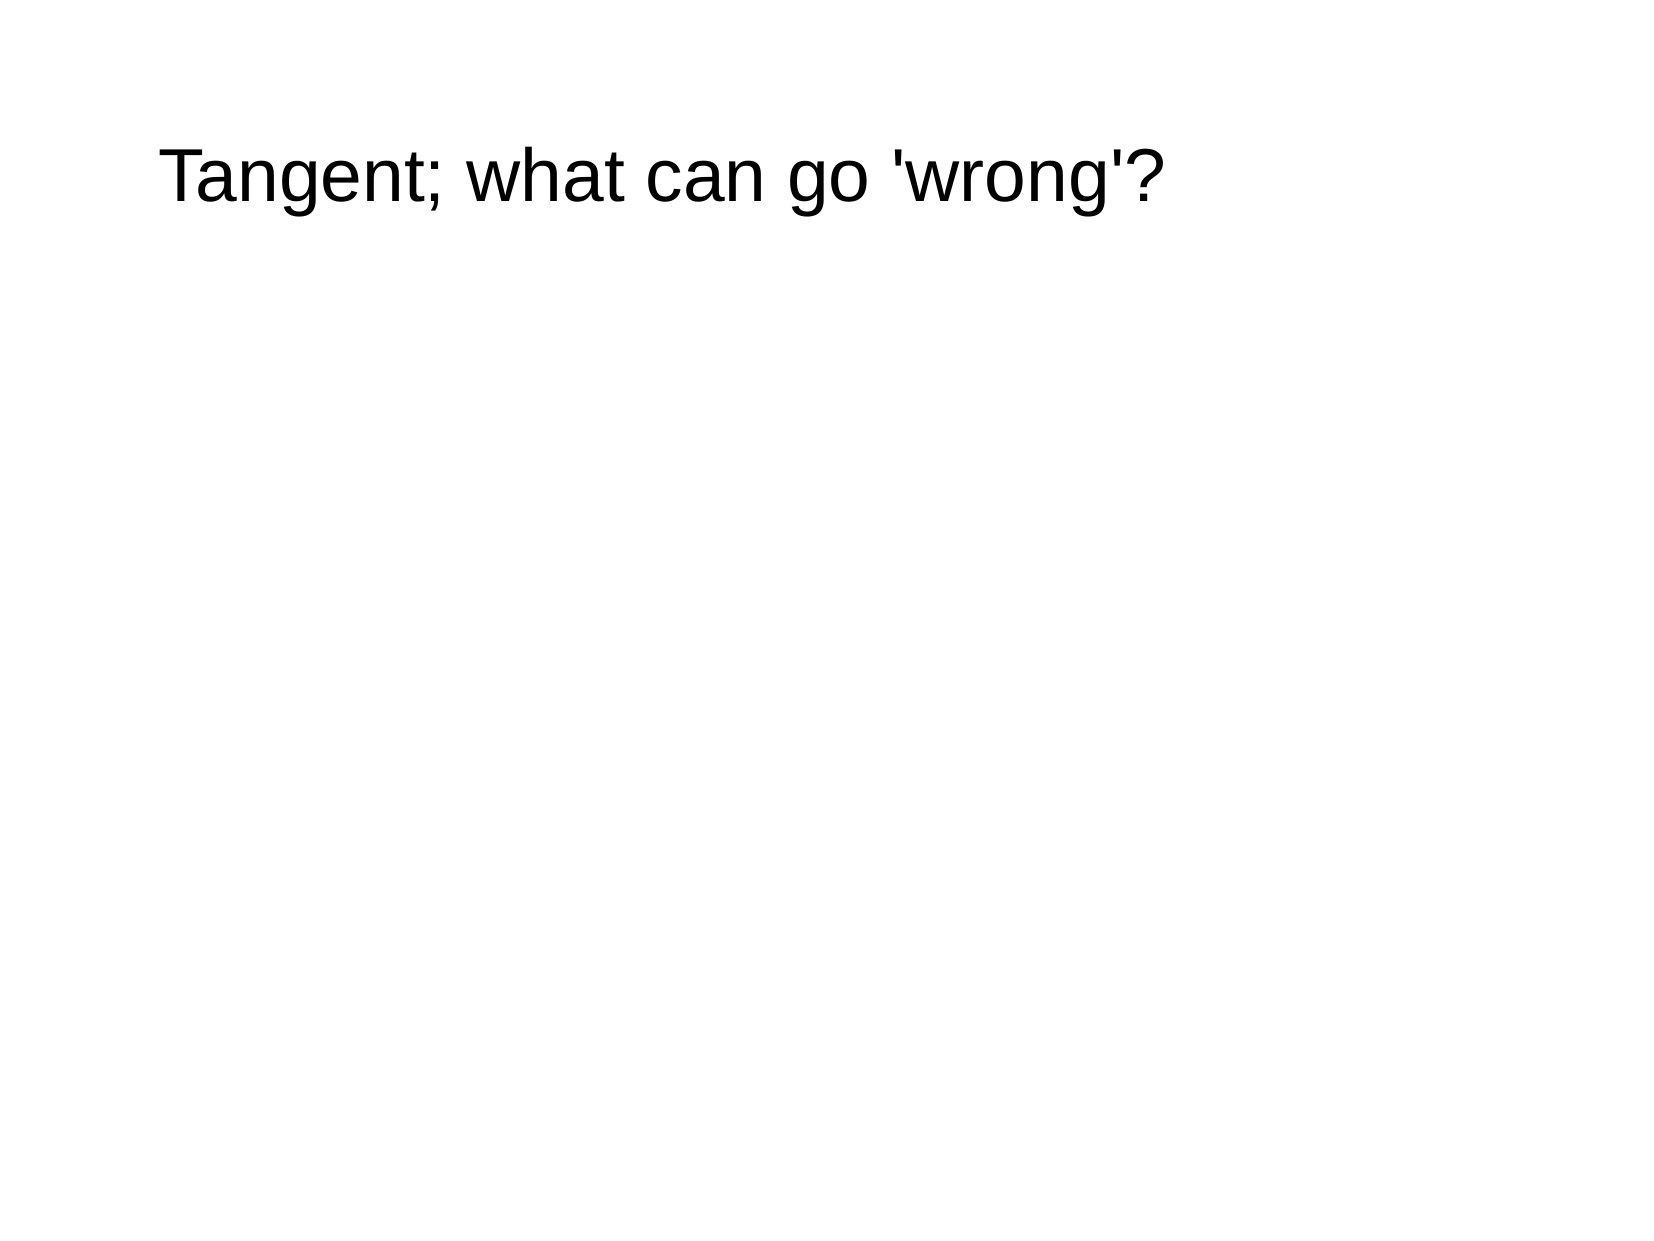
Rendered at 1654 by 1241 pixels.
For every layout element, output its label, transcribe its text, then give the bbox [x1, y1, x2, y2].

text_box Tangent; what can go 'wrong'? [143, 125, 1528, 225]
